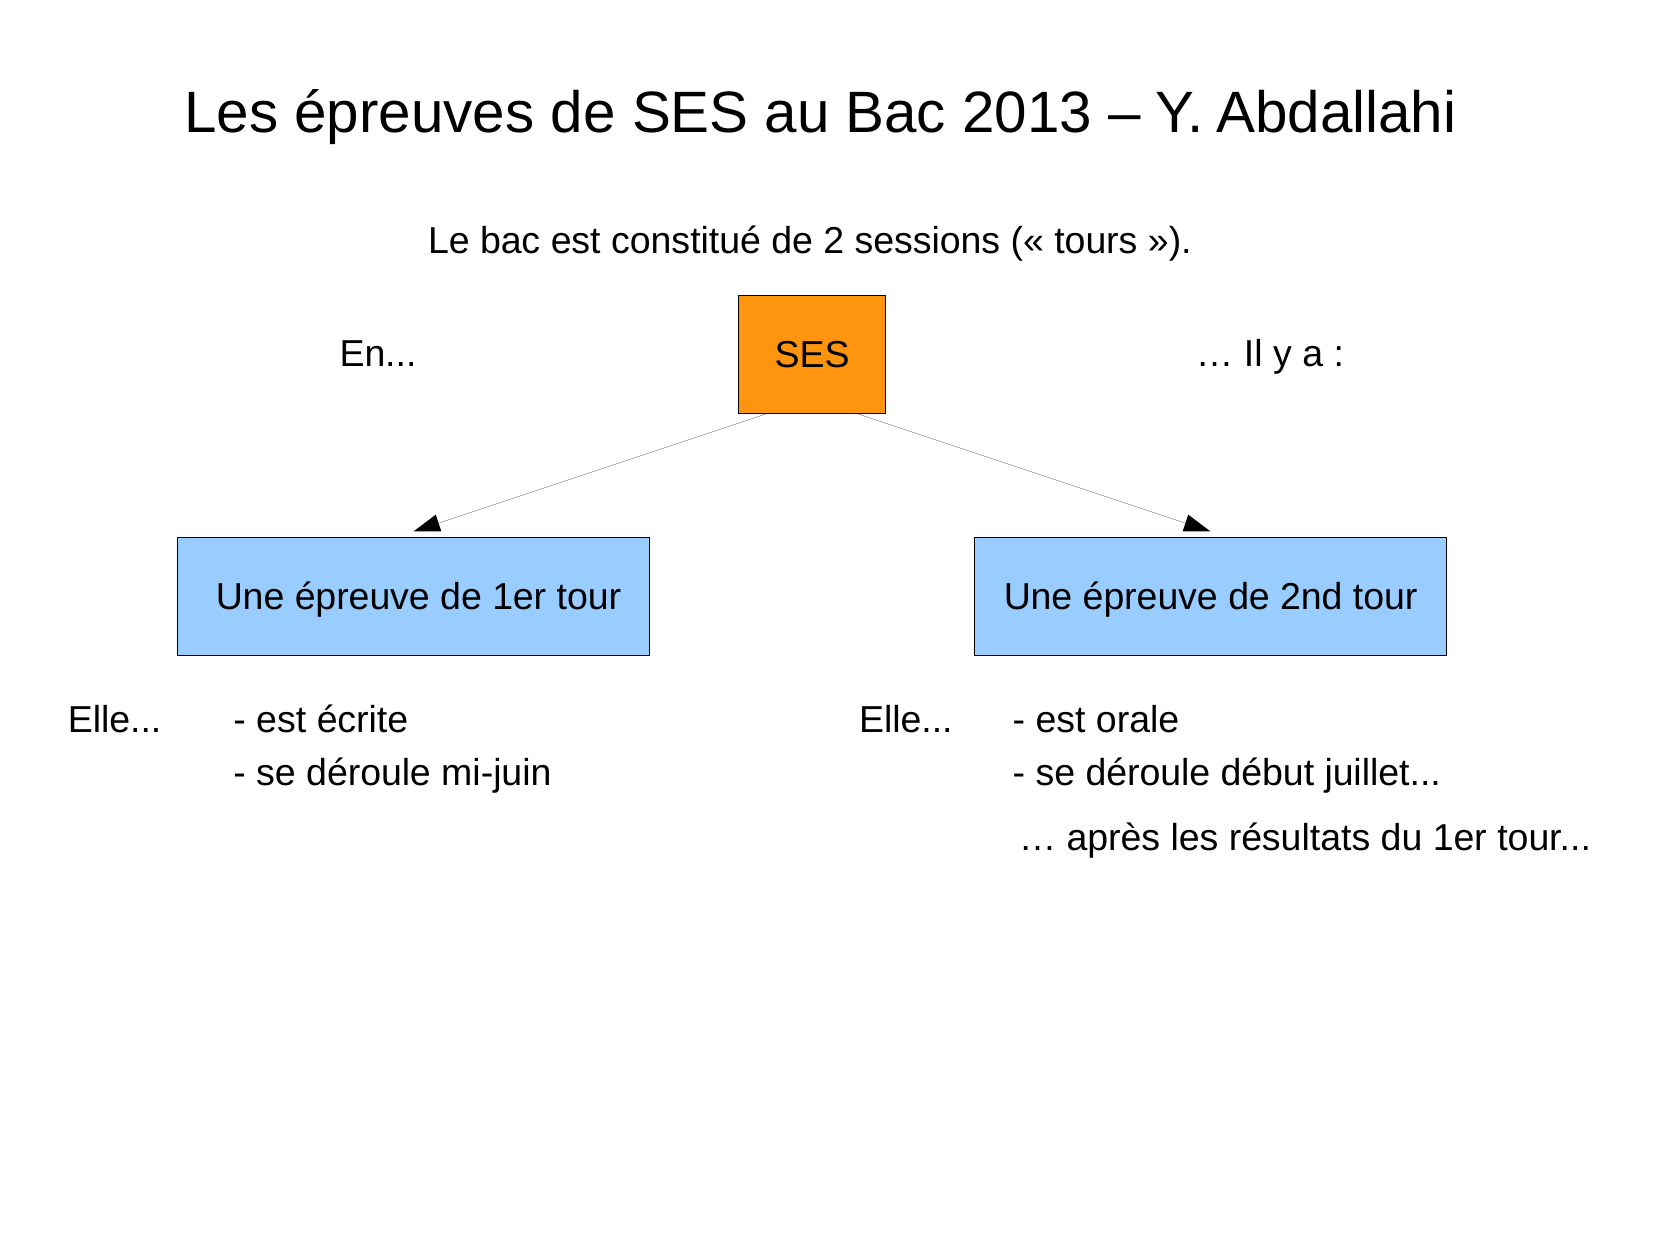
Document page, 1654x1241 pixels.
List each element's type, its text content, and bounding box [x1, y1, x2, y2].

text_box Une épreuve de 2nd tour [974, 537, 1447, 656]
text_box - est orale [998, 690, 1195, 744]
text_box En... [324, 324, 432, 382]
text_box SES [738, 295, 886, 414]
title Les épreuves de SES au Bac 2013 – Y. Abdallahi [76, 53, 1566, 172]
text_box … Il y a : [1181, 324, 1359, 382]
text_box - est écrite [218, 690, 424, 744]
text_box - se déroule mi-juin [218, 744, 568, 801]
text_box - se déroule début juillet... [998, 744, 1458, 801]
text_box Une épreuve de 1er tour [177, 537, 650, 656]
text_box … après les résultats du 1er tour... [1003, 809, 1630, 892]
text_box Le bac est constitué de 2 sessions (« tours »). [413, 212, 1209, 270]
text_box Elle... [53, 690, 177, 774]
text_box Elle... [844, 690, 968, 748]
